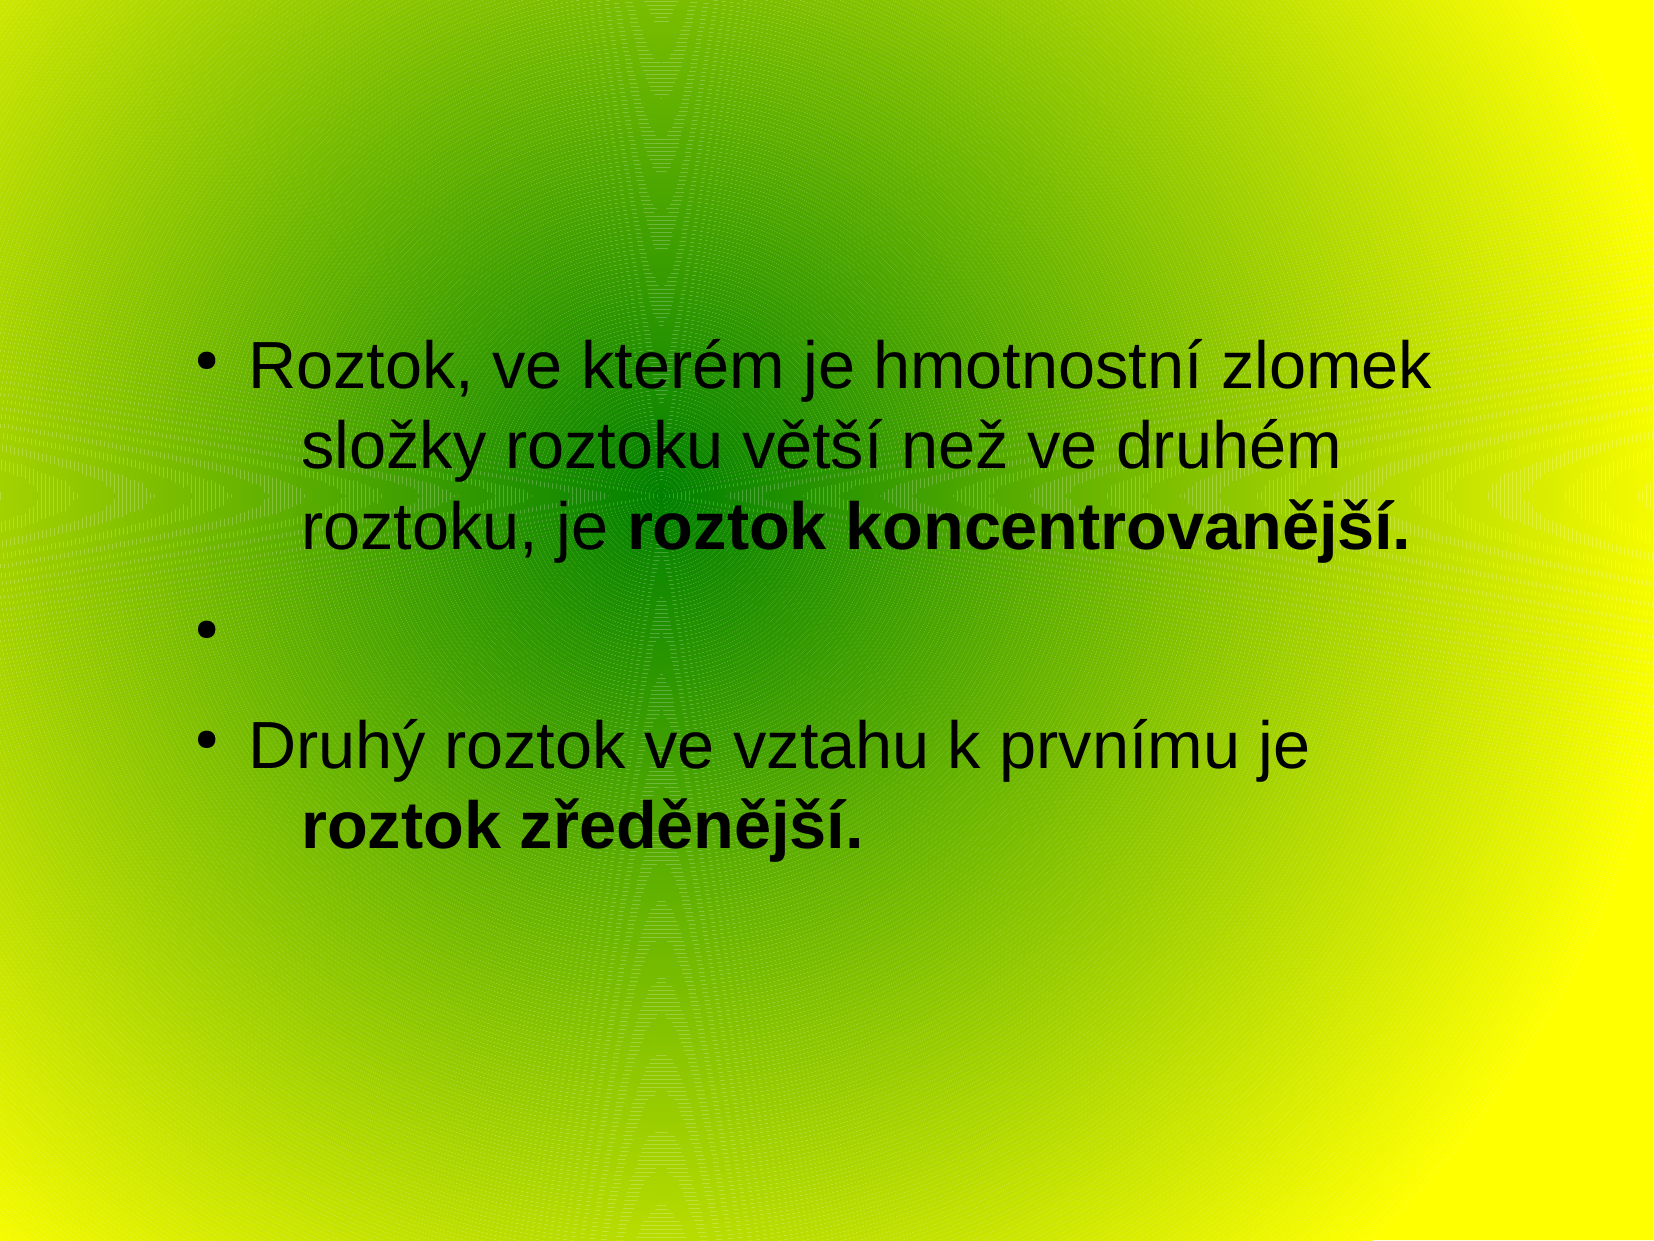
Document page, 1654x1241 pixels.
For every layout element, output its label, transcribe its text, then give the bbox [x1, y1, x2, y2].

list Roztok, ve kterém je hmotnostní zlomek složky roztoku větší než ve druhém roztoku, je roztok koncentrovanější. Druhý roztok ve vztahu k prvnímu je roztok zředěnější. [159, 322, 1494, 918]
